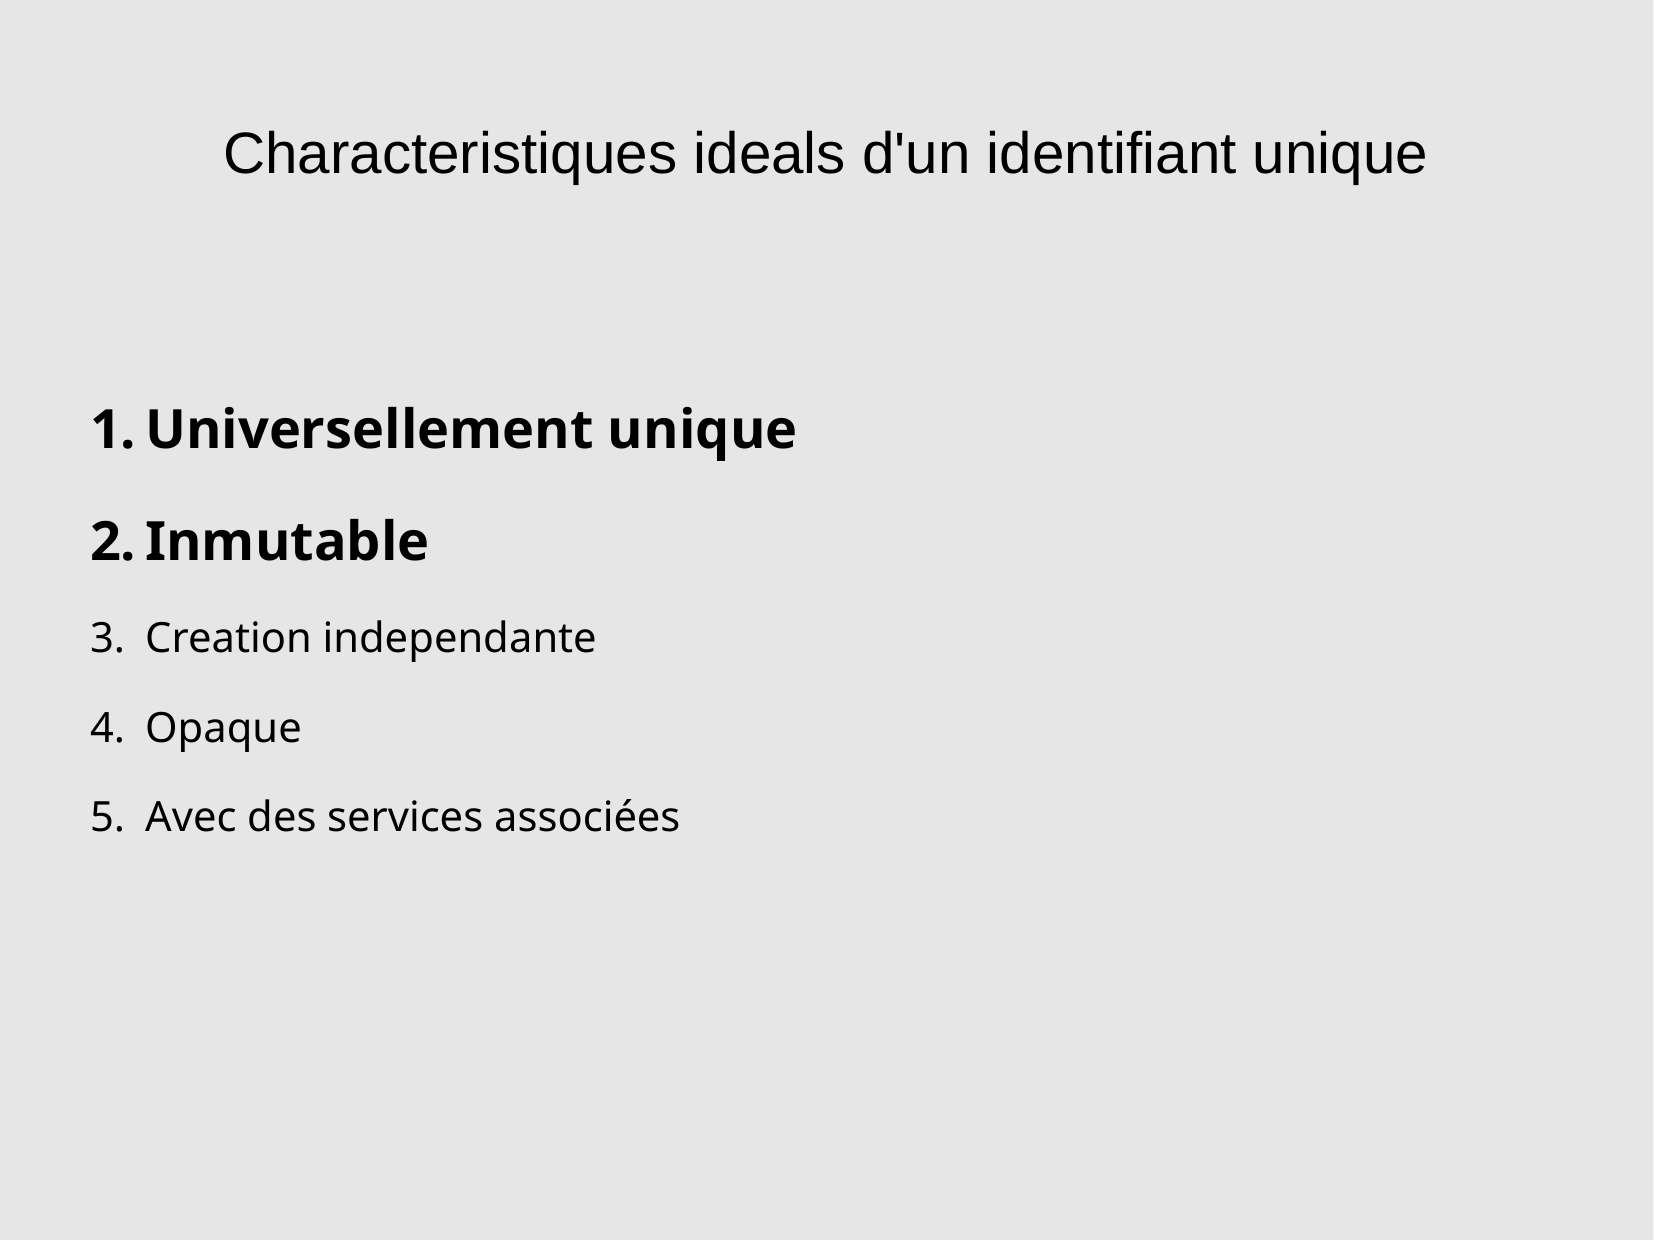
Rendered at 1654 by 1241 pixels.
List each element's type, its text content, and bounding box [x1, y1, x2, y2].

text_box Universellement unique Inmutable Creation independante Opaque Avec des services associées [75, 290, 1159, 1005]
title Characteristiques ideals d'un identifiant unique [82, 49, 1571, 257]
